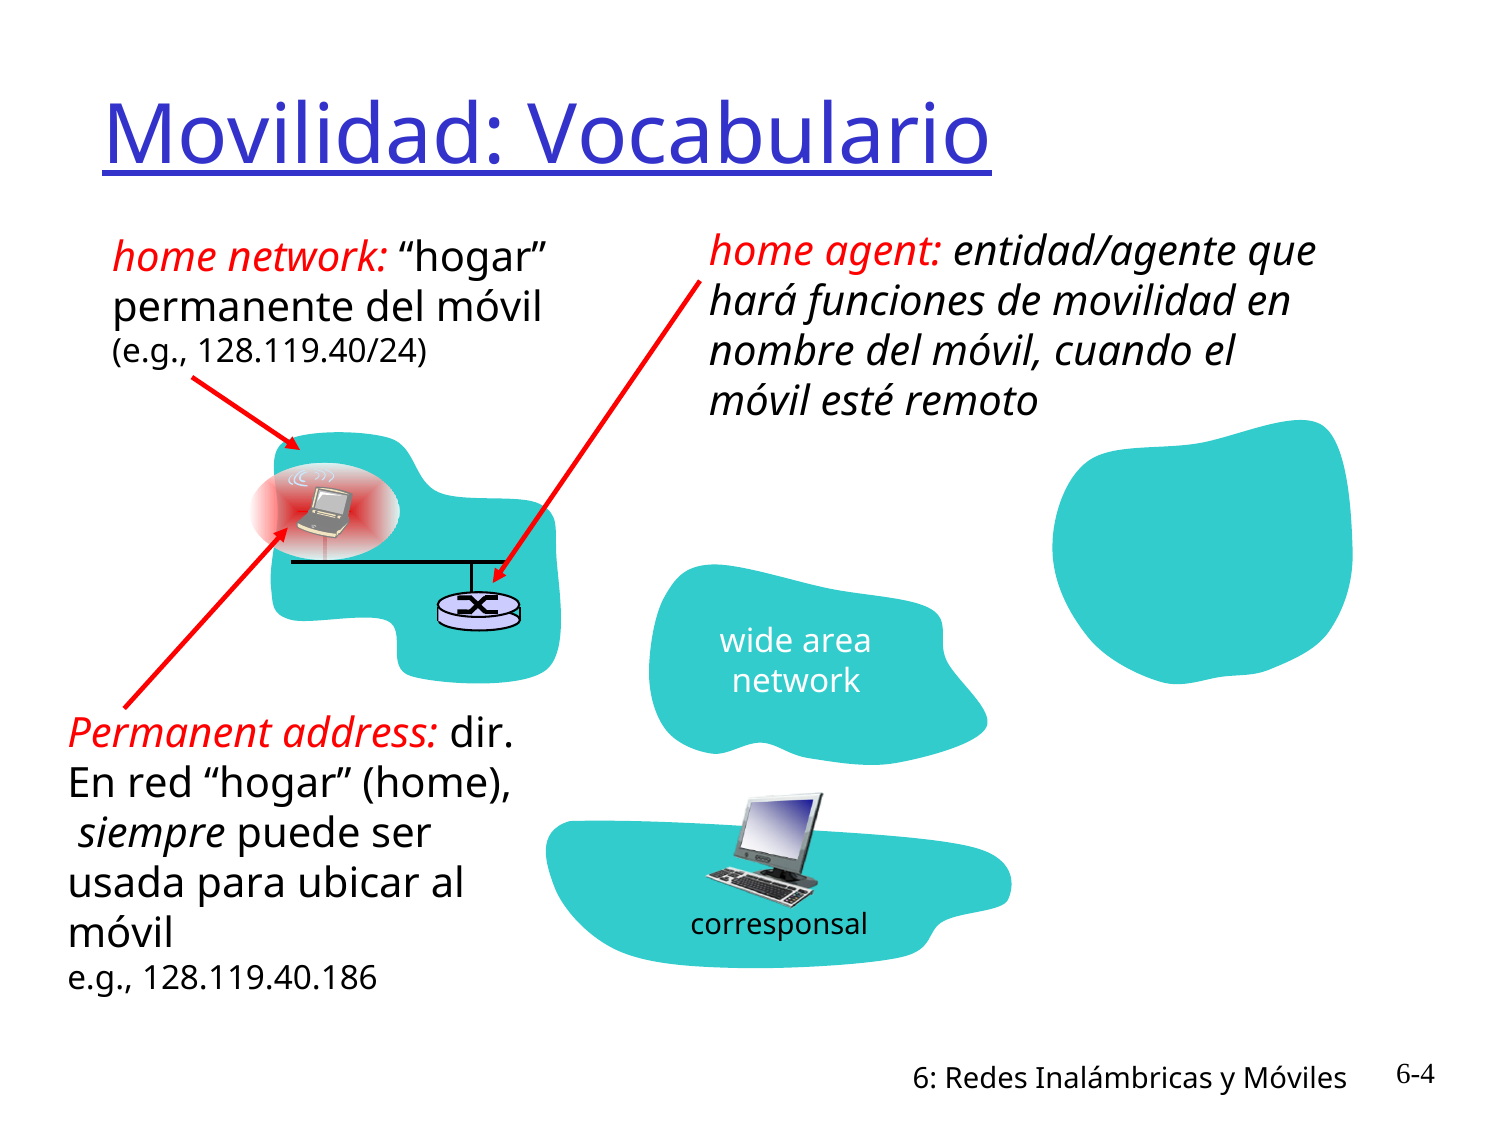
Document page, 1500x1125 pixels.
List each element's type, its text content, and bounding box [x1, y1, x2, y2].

text_box home network: “hogar” permanente del móvil (e.g., 128.119.40/24) [97, 221, 647, 378]
text_box corresponsal [675, 897, 884, 949]
text_box home agent: entidad/agente que hará funciones de movilidad en nombre del móvil, cuando el móvil esté remoto [694, 215, 1337, 432]
picture [676, 787, 826, 917]
title Movilidad: Vocabulario [87, 37, 1363, 225]
text_box [1052, 419, 1353, 685]
text_box [649, 564, 988, 765]
text_box Permanent address: dir. En red “hogar” (home), siempre puede ser usada para ubicar al móvil e.g., 128.119.40.186 [52, 698, 530, 1004]
text_box wide area network [677, 611, 915, 707]
text_box [545, 820, 1012, 969]
text_box [249, 432, 562, 684]
